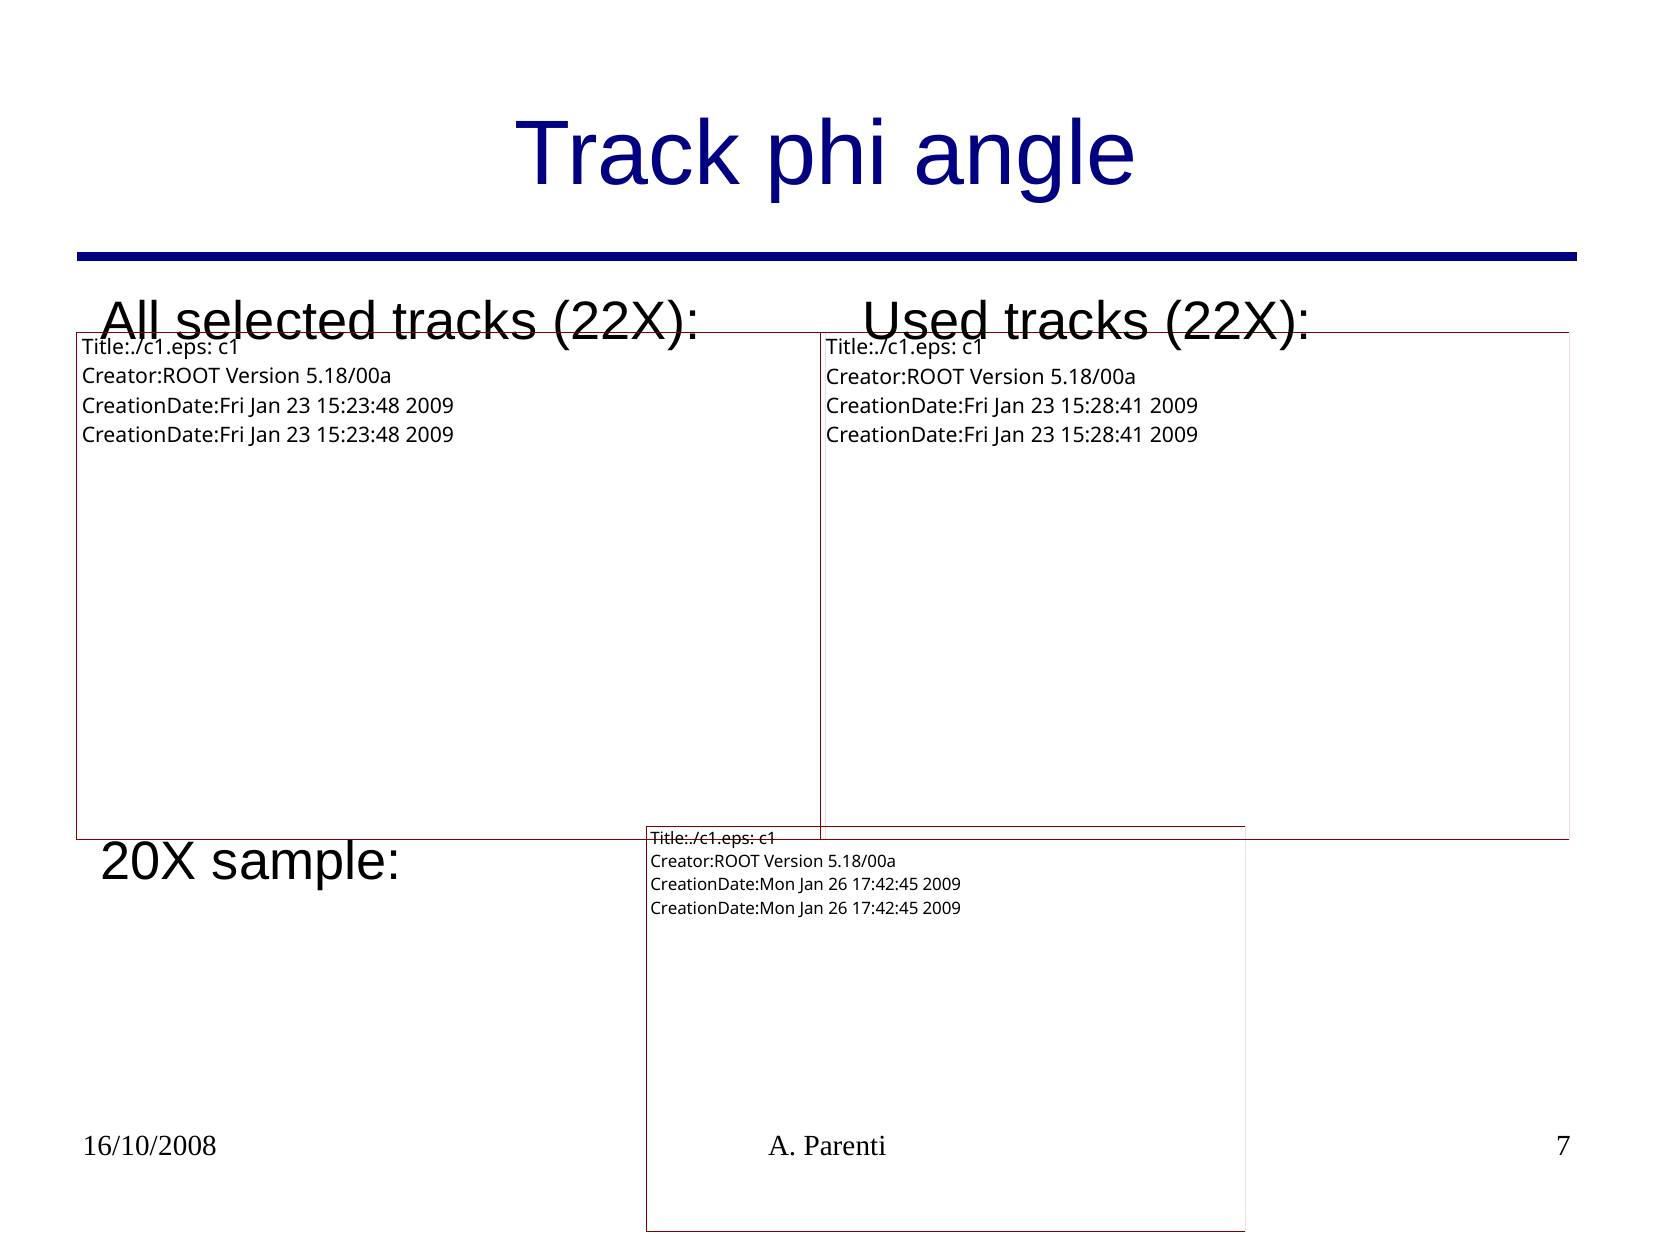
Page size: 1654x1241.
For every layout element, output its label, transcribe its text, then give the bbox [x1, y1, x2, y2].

list All selected tracks (22X): 20X sample: [82, 290, 809, 330]
list All selected tracks (22X): 20X sample: [82, 840, 645, 1109]
picture [75, 330, 1246, 1232]
title Track phi angle [82, 49, 1571, 257]
list Used tracks (22X): [845, 290, 1572, 1094]
